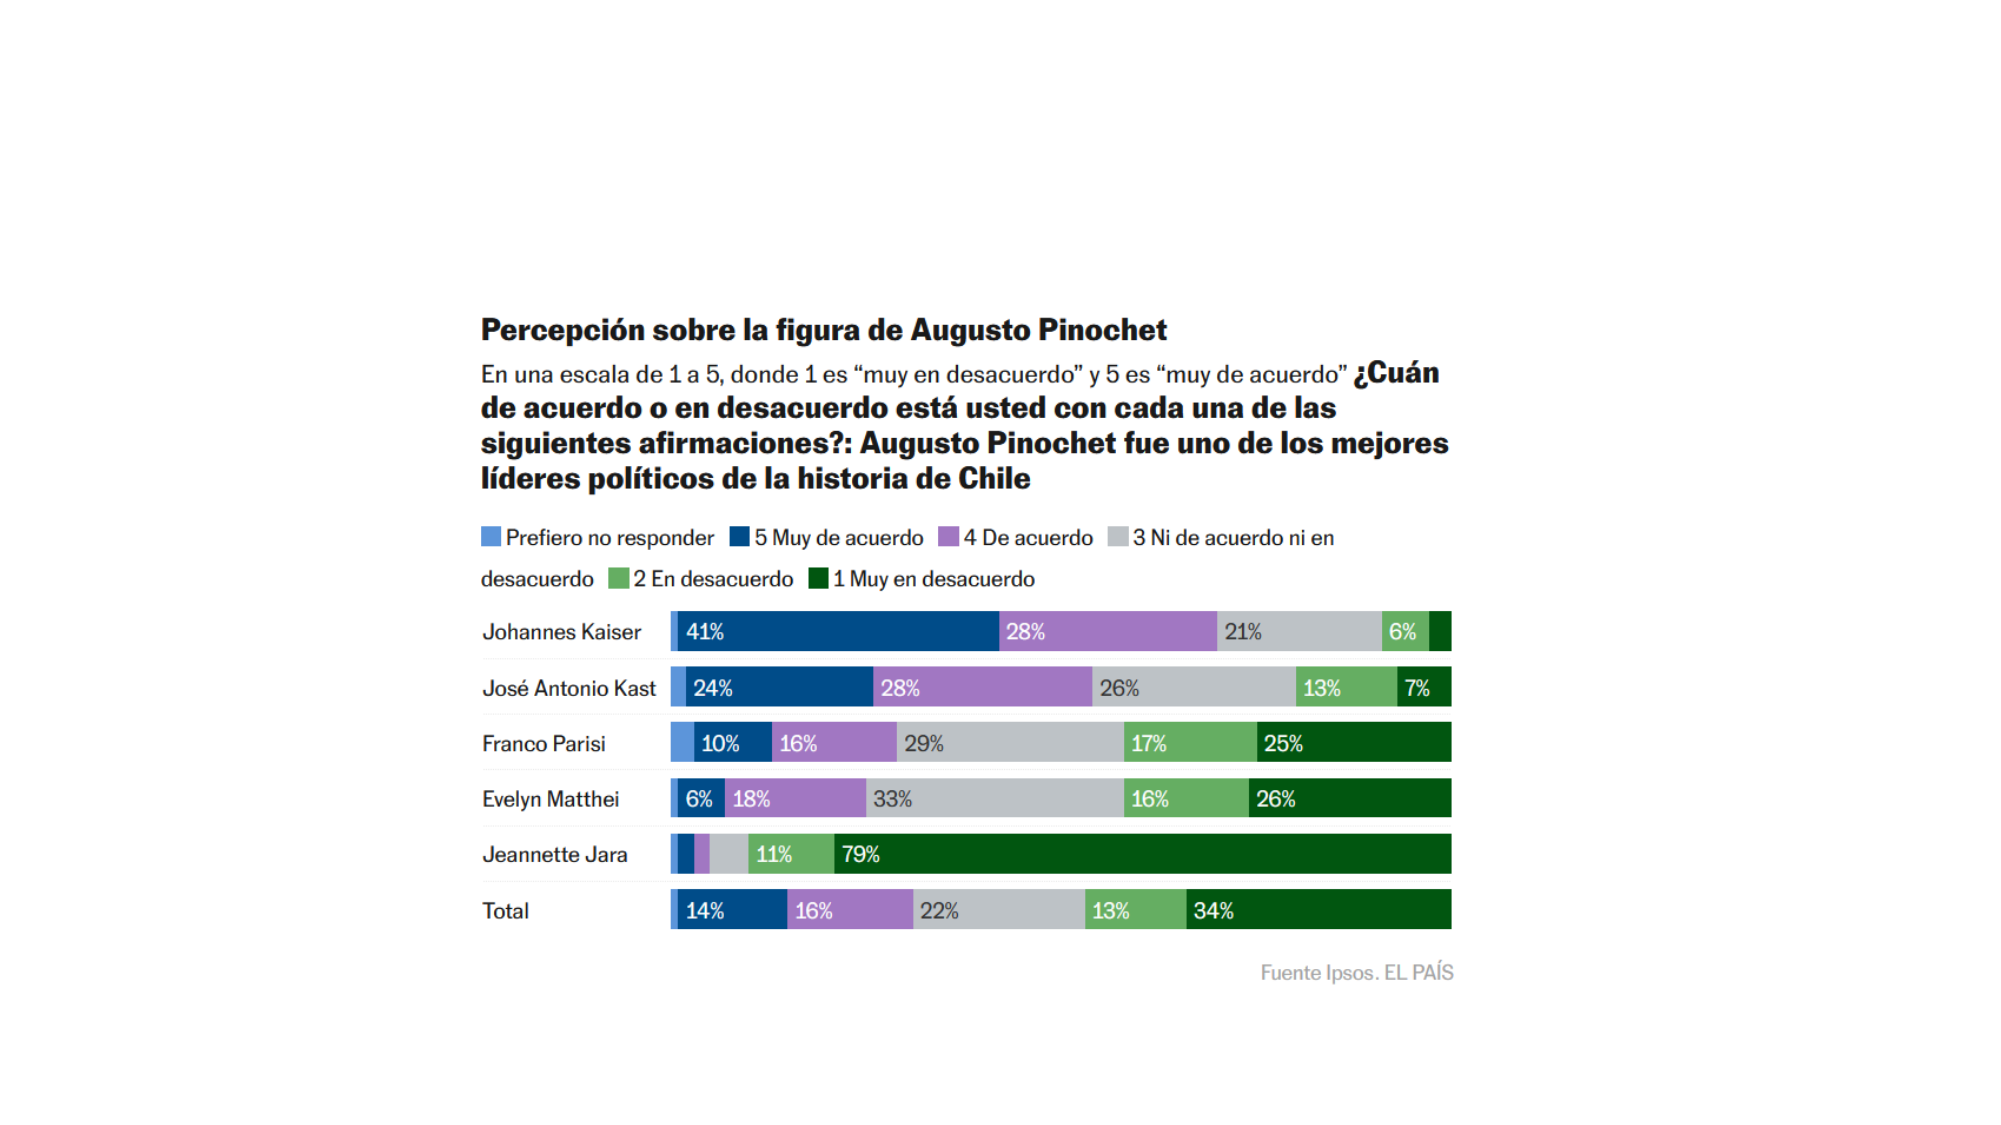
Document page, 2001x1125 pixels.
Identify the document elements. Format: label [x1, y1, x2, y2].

picture [460, 299, 1540, 1014]
